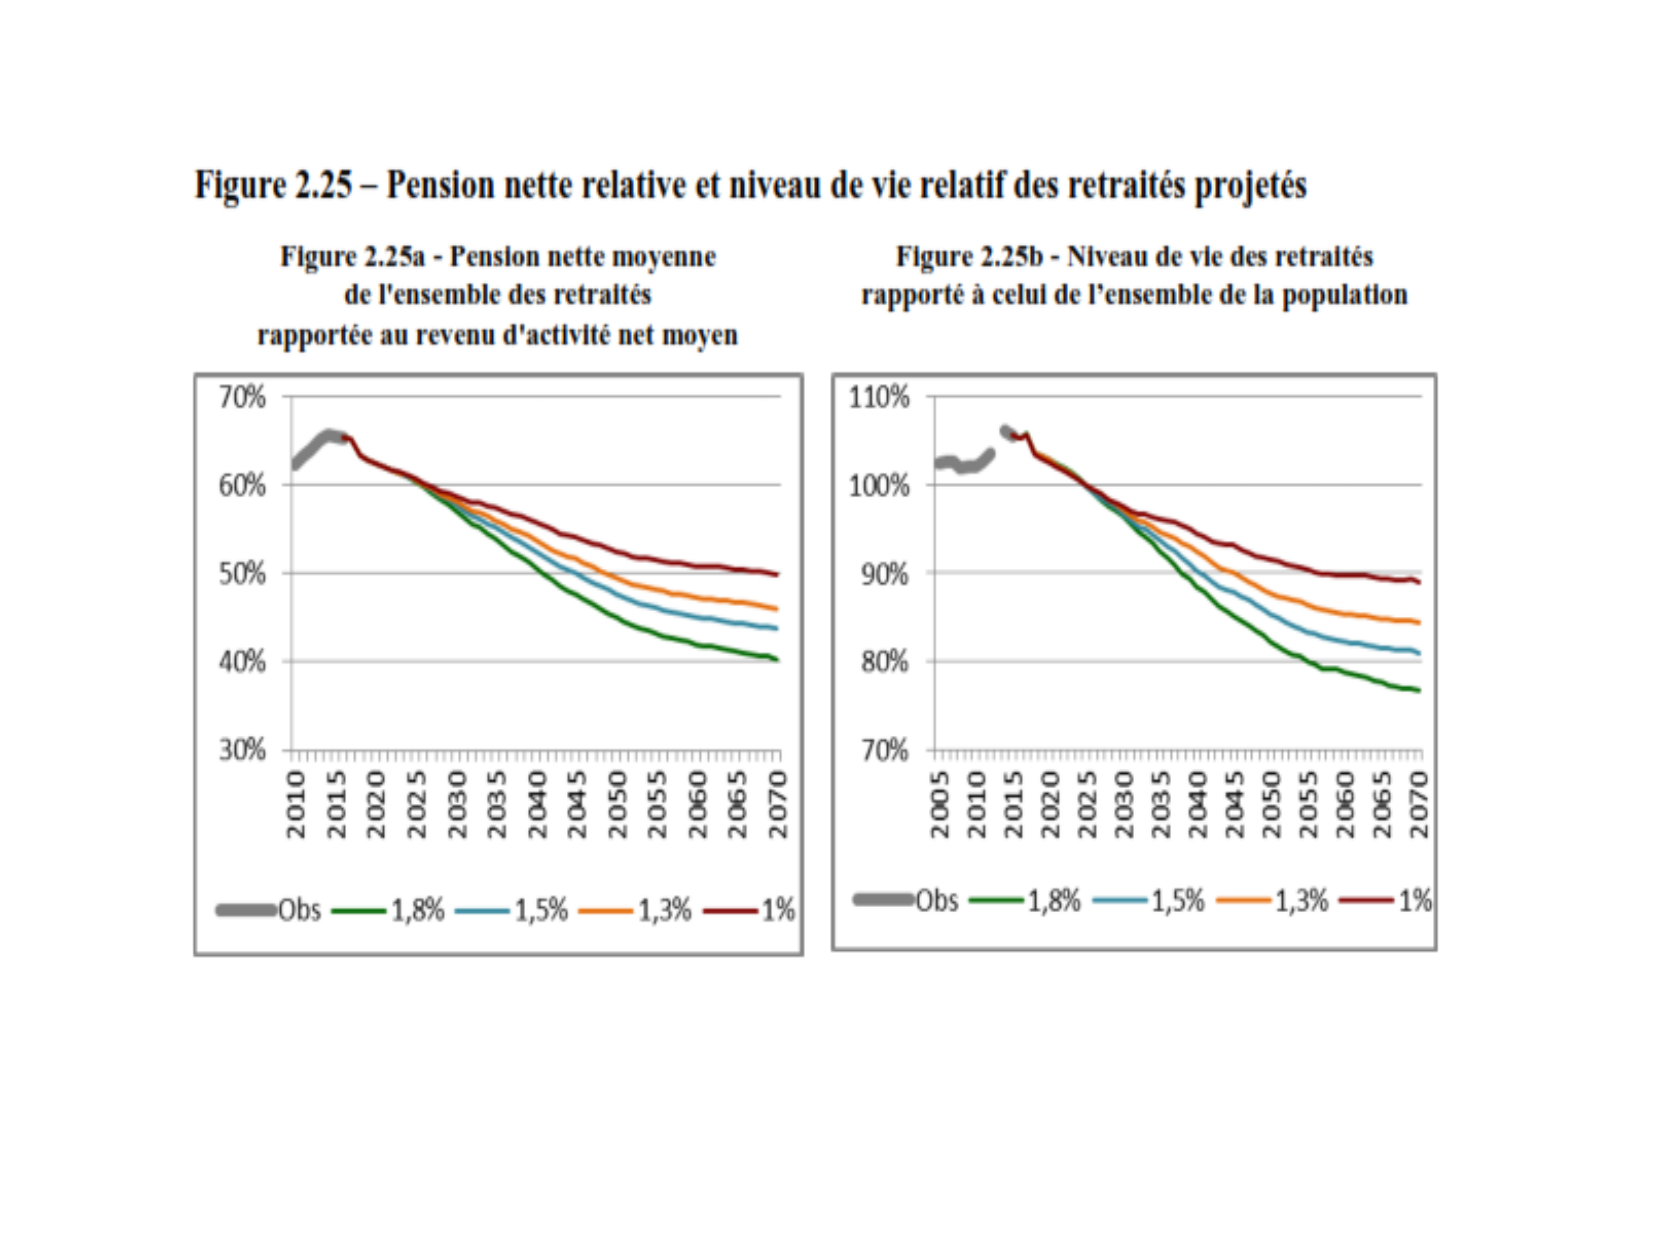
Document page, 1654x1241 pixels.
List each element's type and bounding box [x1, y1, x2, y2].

picture [165, 153, 1465, 993]
